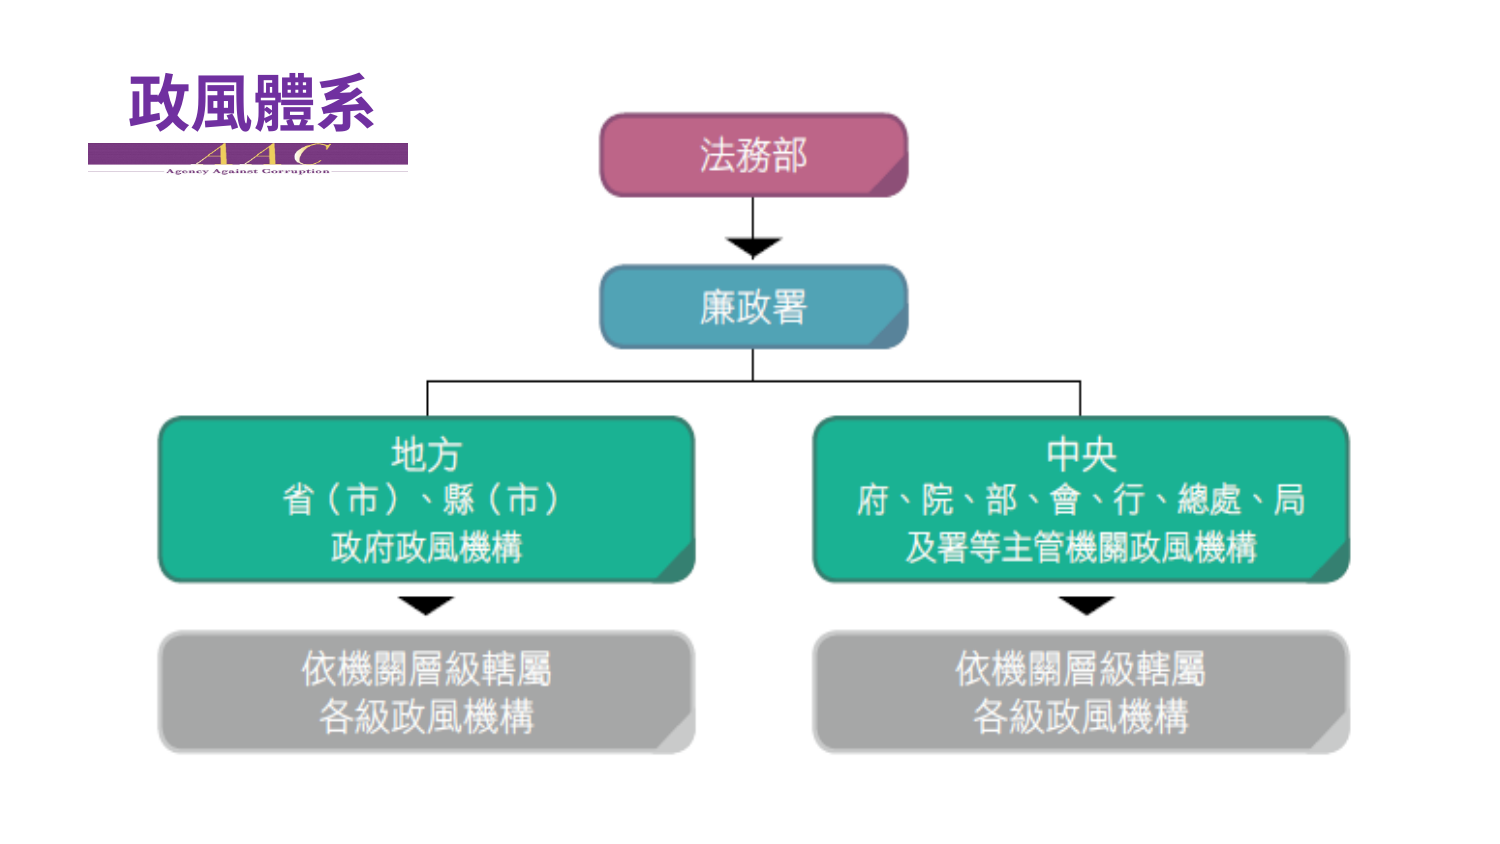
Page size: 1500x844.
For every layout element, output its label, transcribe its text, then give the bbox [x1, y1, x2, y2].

picture [88, 44, 1438, 805]
text_box 政風體系 [113, 56, 394, 143]
